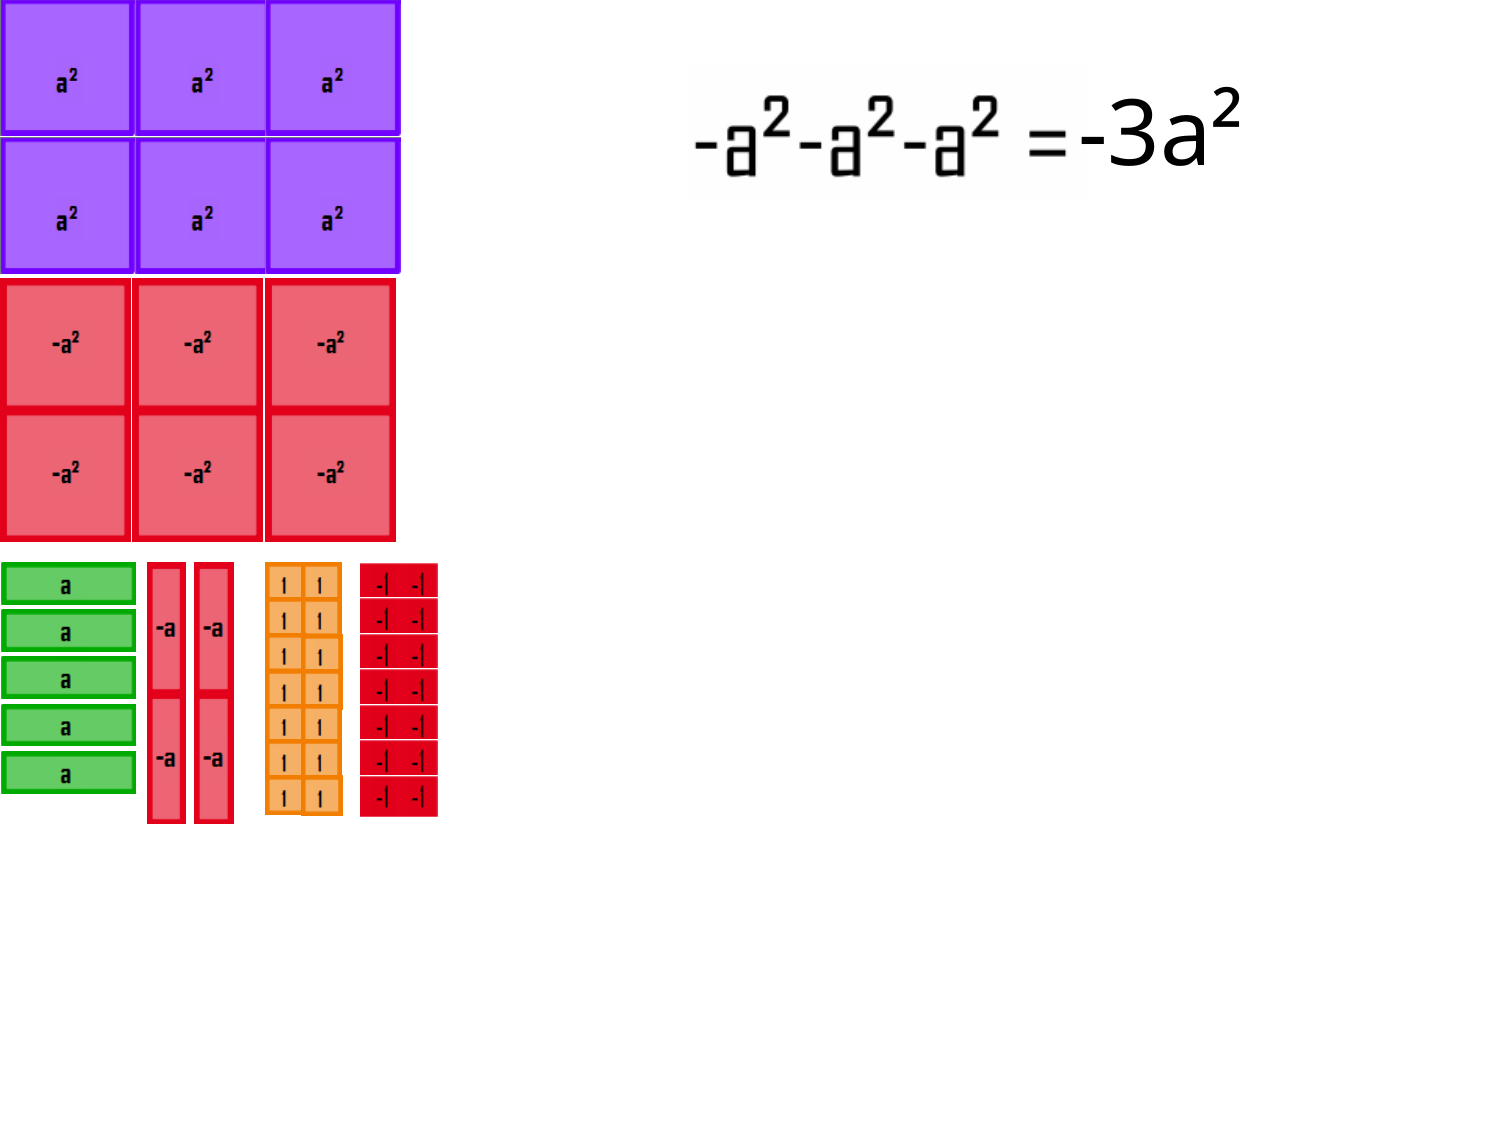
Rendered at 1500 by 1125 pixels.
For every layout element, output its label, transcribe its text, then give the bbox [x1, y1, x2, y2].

picture [0, 656, 136, 699]
picture [265, 562, 343, 816]
picture [679, 66, 1086, 207]
picture [0, 562, 136, 605]
picture [0, 751, 136, 794]
picture [0, 137, 401, 274]
picture [194, 562, 234, 824]
picture [265, 278, 396, 542]
picture [0, 609, 136, 652]
picture [0, 0, 401, 136]
picture [147, 562, 186, 824]
picture [132, 278, 263, 542]
text_box -3a² [1063, 66, 1259, 192]
picture [0, 704, 136, 747]
picture [0, 278, 131, 542]
picture [360, 562, 438, 819]
